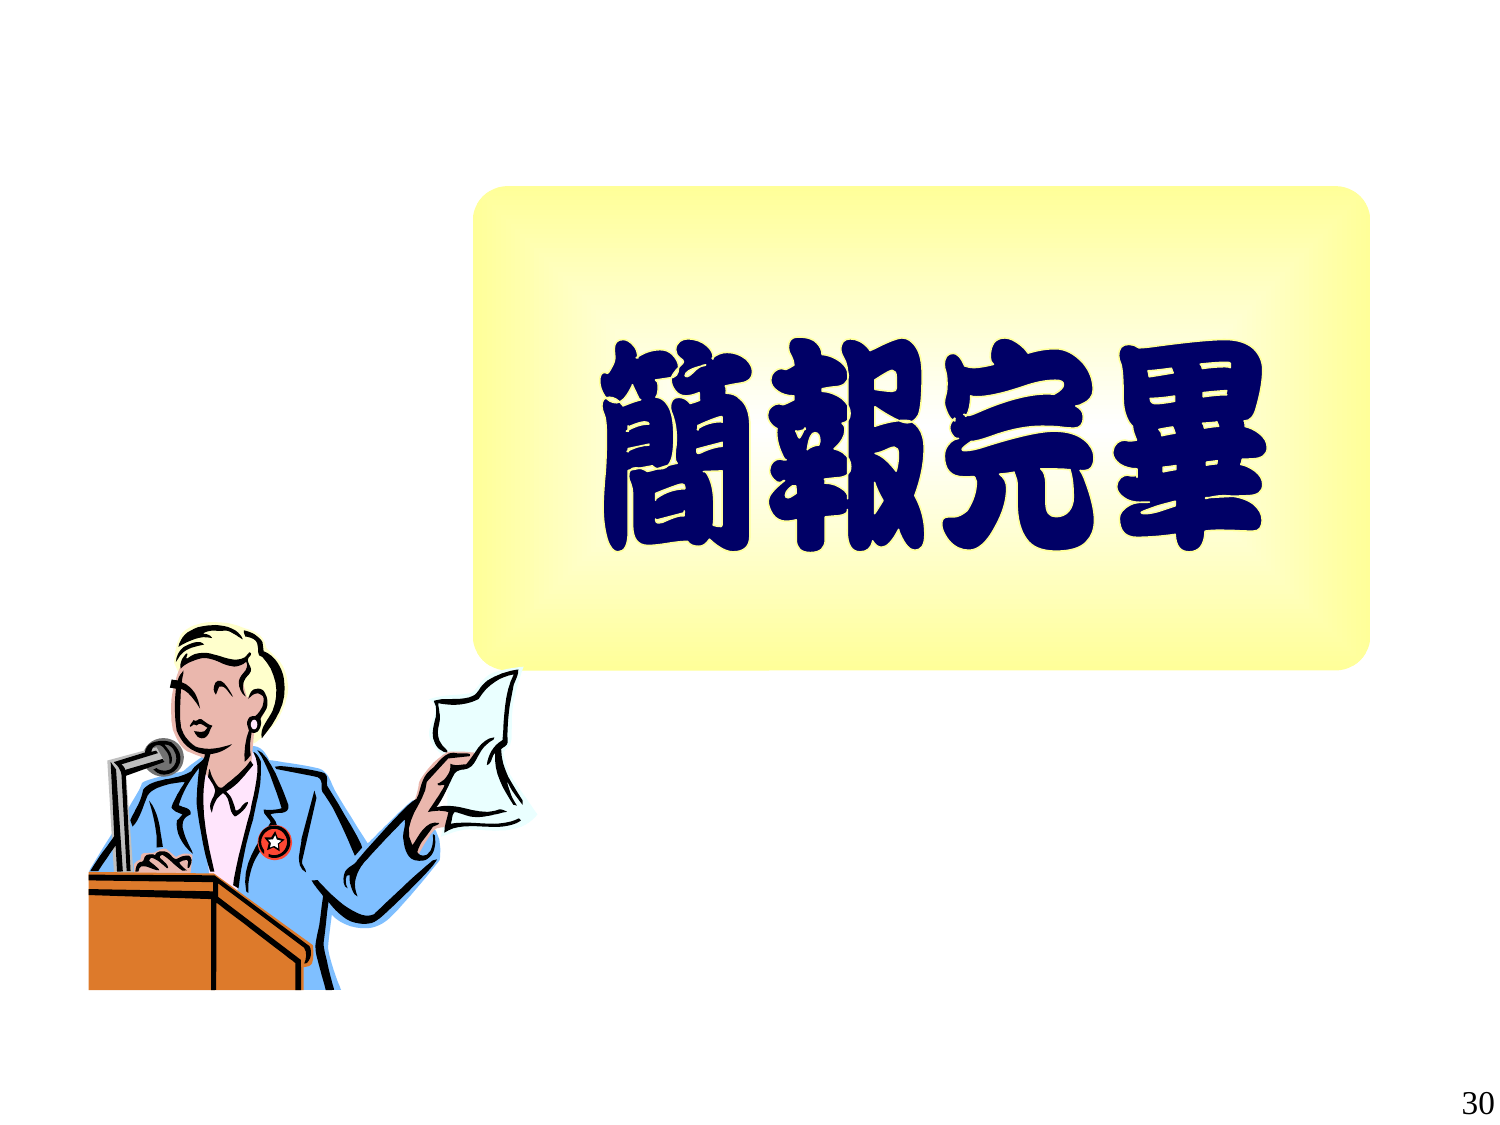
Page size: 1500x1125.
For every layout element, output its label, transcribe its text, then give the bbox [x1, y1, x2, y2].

picture [88, 621, 538, 991]
picture [596, 336, 1273, 566]
text_box [472, 186, 1371, 671]
text_box <編號> [1446, 1062, 1500, 1125]
